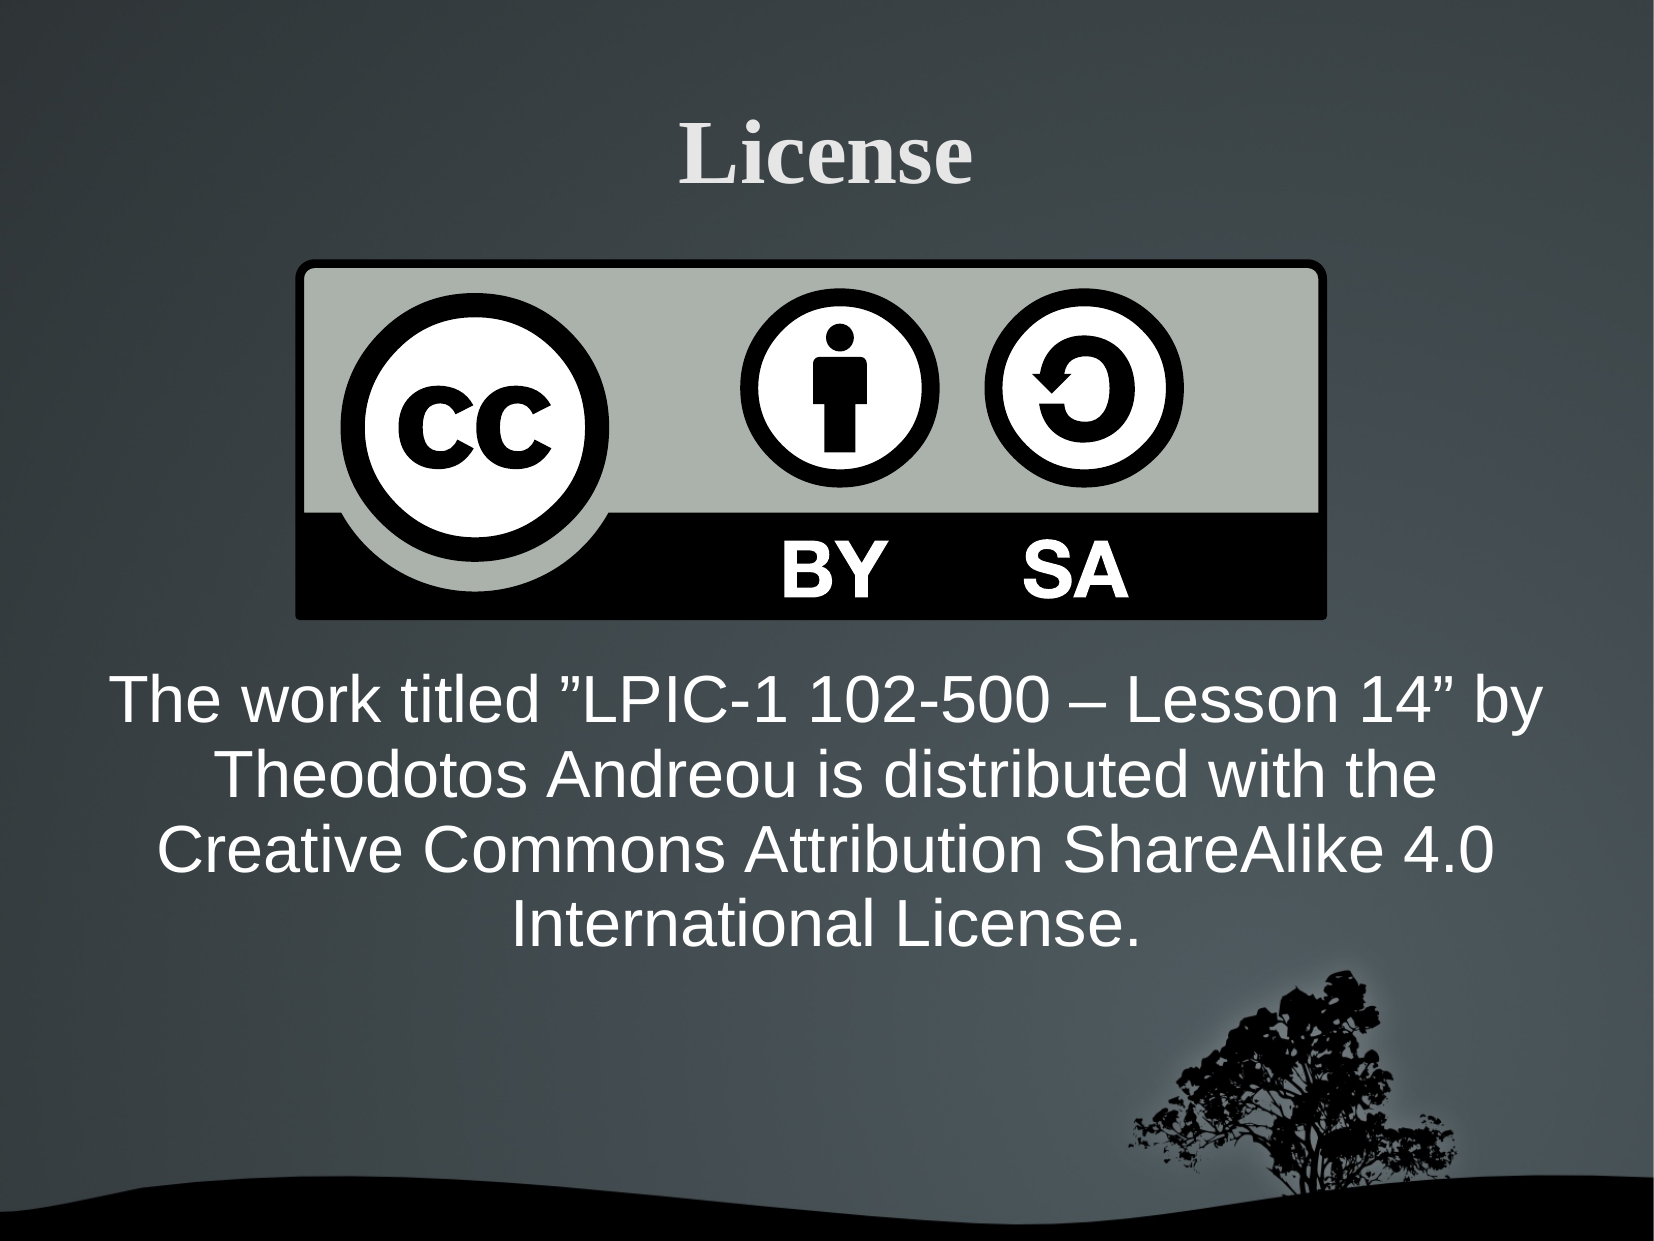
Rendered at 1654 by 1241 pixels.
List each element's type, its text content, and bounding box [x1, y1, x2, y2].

subtitle The work titled ”LPIC-1 102-500 – Lesson 14” by Theodotos Andreou is distributed with the Creative Commons Attribution ShareAlike 4.0 International License. [82, 290, 1571, 1109]
picture [0, 0, 1654, 1241]
title License [82, 49, 1571, 257]
